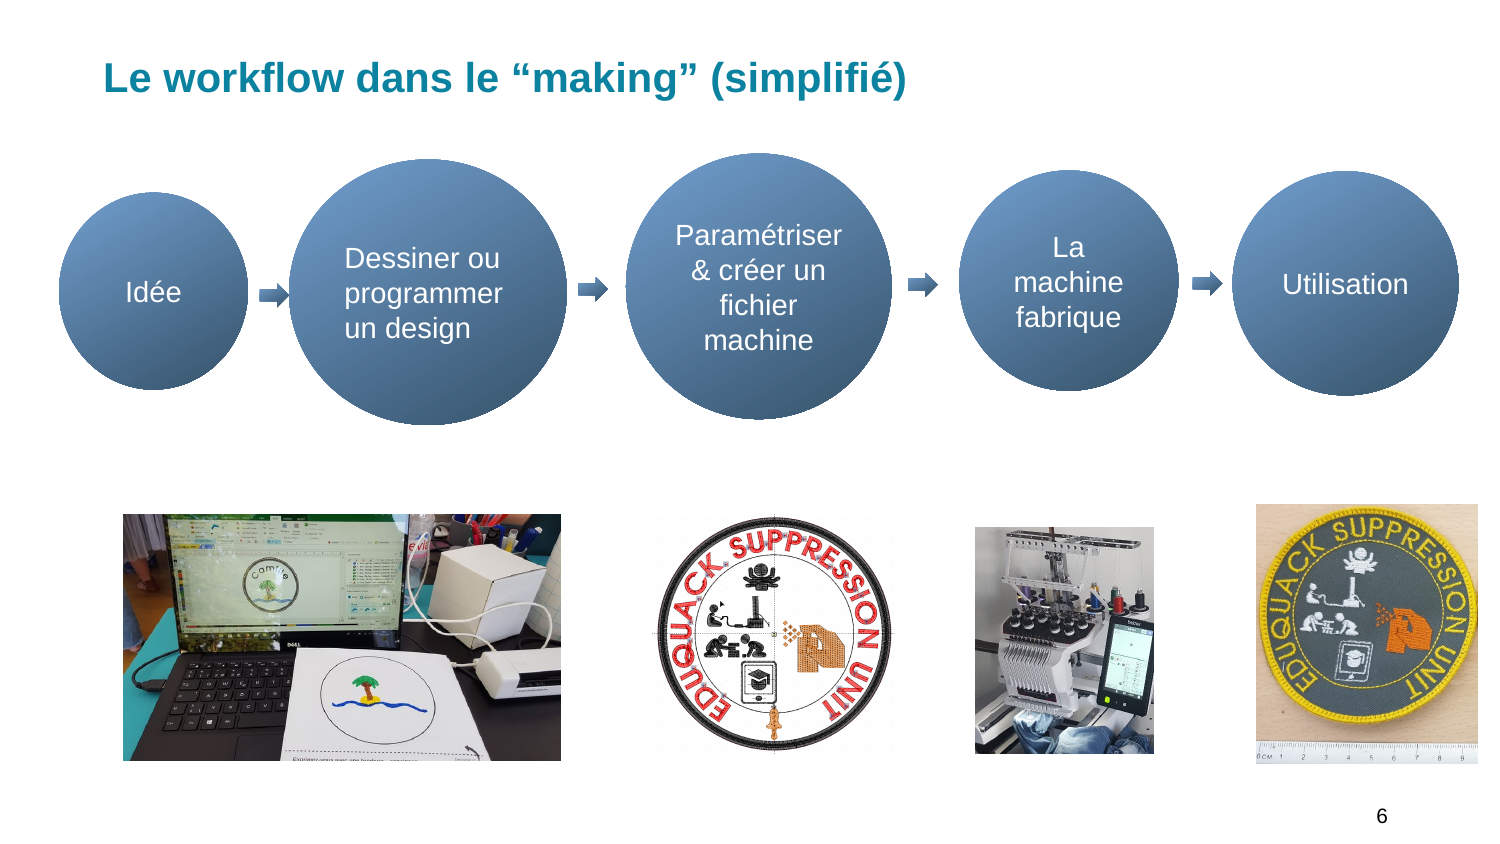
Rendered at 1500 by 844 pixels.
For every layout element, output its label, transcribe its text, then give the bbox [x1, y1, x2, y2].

text_box [1192, 271, 1223, 296]
picture [123, 514, 561, 761]
text_box [259, 283, 289, 308]
text_box Dessiner ou programmer un design [289, 159, 567, 426]
text_box Idée [59, 192, 248, 390]
title Le workflow dans le “making” (simplifié) [103, 44, 1397, 138]
text_box La machine fabrique [959, 170, 1179, 391]
picture [975, 527, 1154, 754]
picture [1256, 504, 1478, 764]
text_box [908, 272, 938, 297]
text_box Paramétriser & créer un fichier machine [625, 153, 892, 420]
picture [652, 514, 895, 754]
slide_number <numéro> [1285, 802, 1388, 830]
text_box [578, 277, 608, 302]
text_box Utilisation [1232, 171, 1459, 396]
